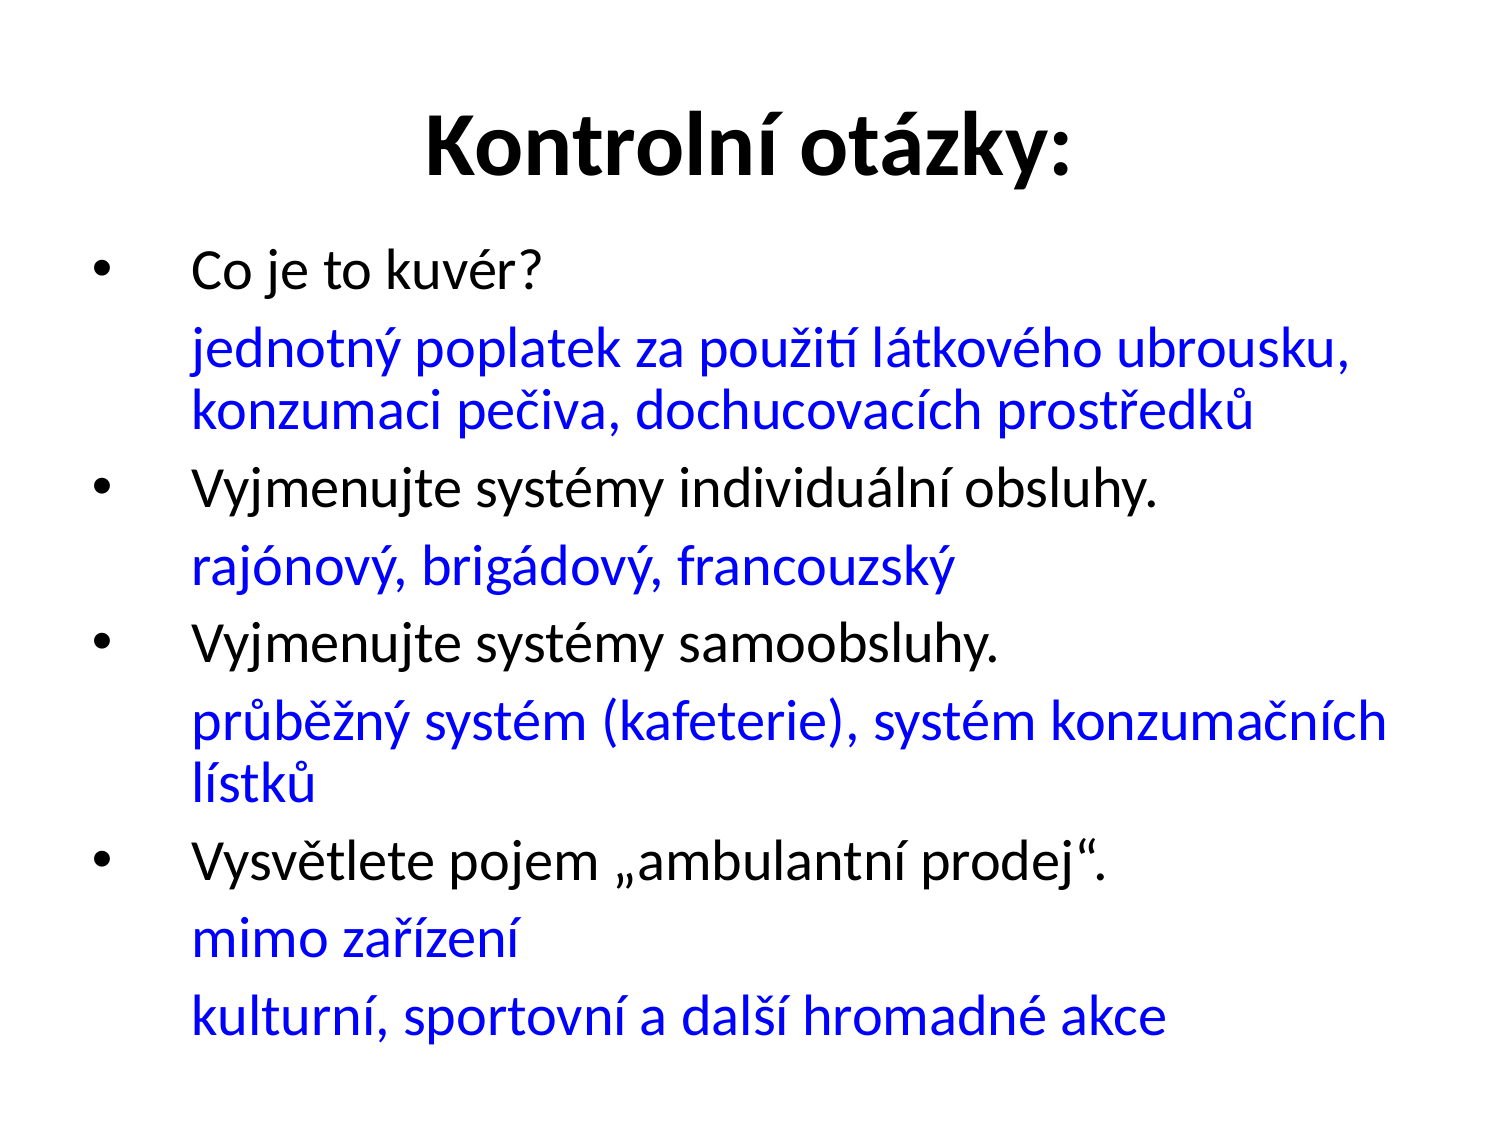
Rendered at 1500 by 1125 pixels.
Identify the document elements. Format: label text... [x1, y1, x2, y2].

title Kontrolní otázky: [75, 45, 1426, 233]
list Co je to kuvér? jednotný poplatek za použití látkového ubrousku, konzumaci pečiva, dochucovacích prostředků Vyjmenujte systémy individuální obsluhy. rajónový, brigádový, francouzský Vyjmenujte systémy samoobsluhy. průběžný systém (kafeterie), systém konzumačních lístků Vysvětlete pojem „ambulantní prodej“. mimo zařízení kulturní, sportovní a další hromadné akce [76, 231, 1427, 1125]
